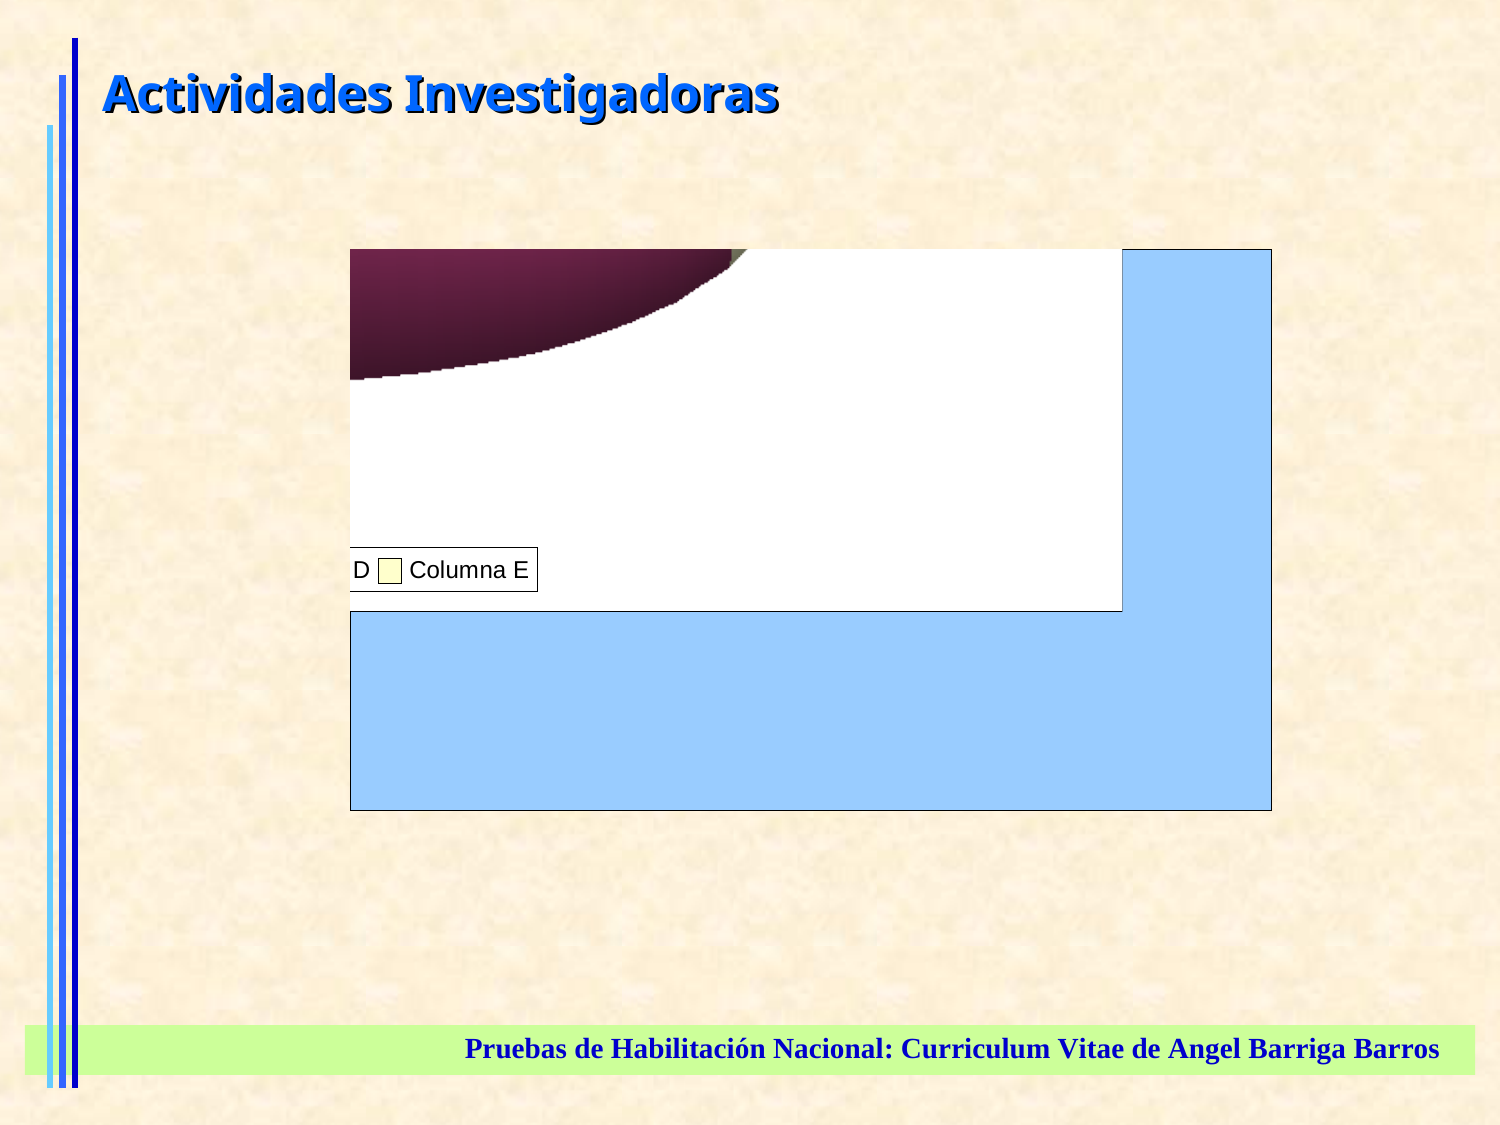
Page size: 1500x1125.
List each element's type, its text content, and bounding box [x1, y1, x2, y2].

text_box Actividades Investigadoras [87, 49, 794, 134]
chart [350, 249, 1272, 811]
picture [0, 0, 1500, 1125]
